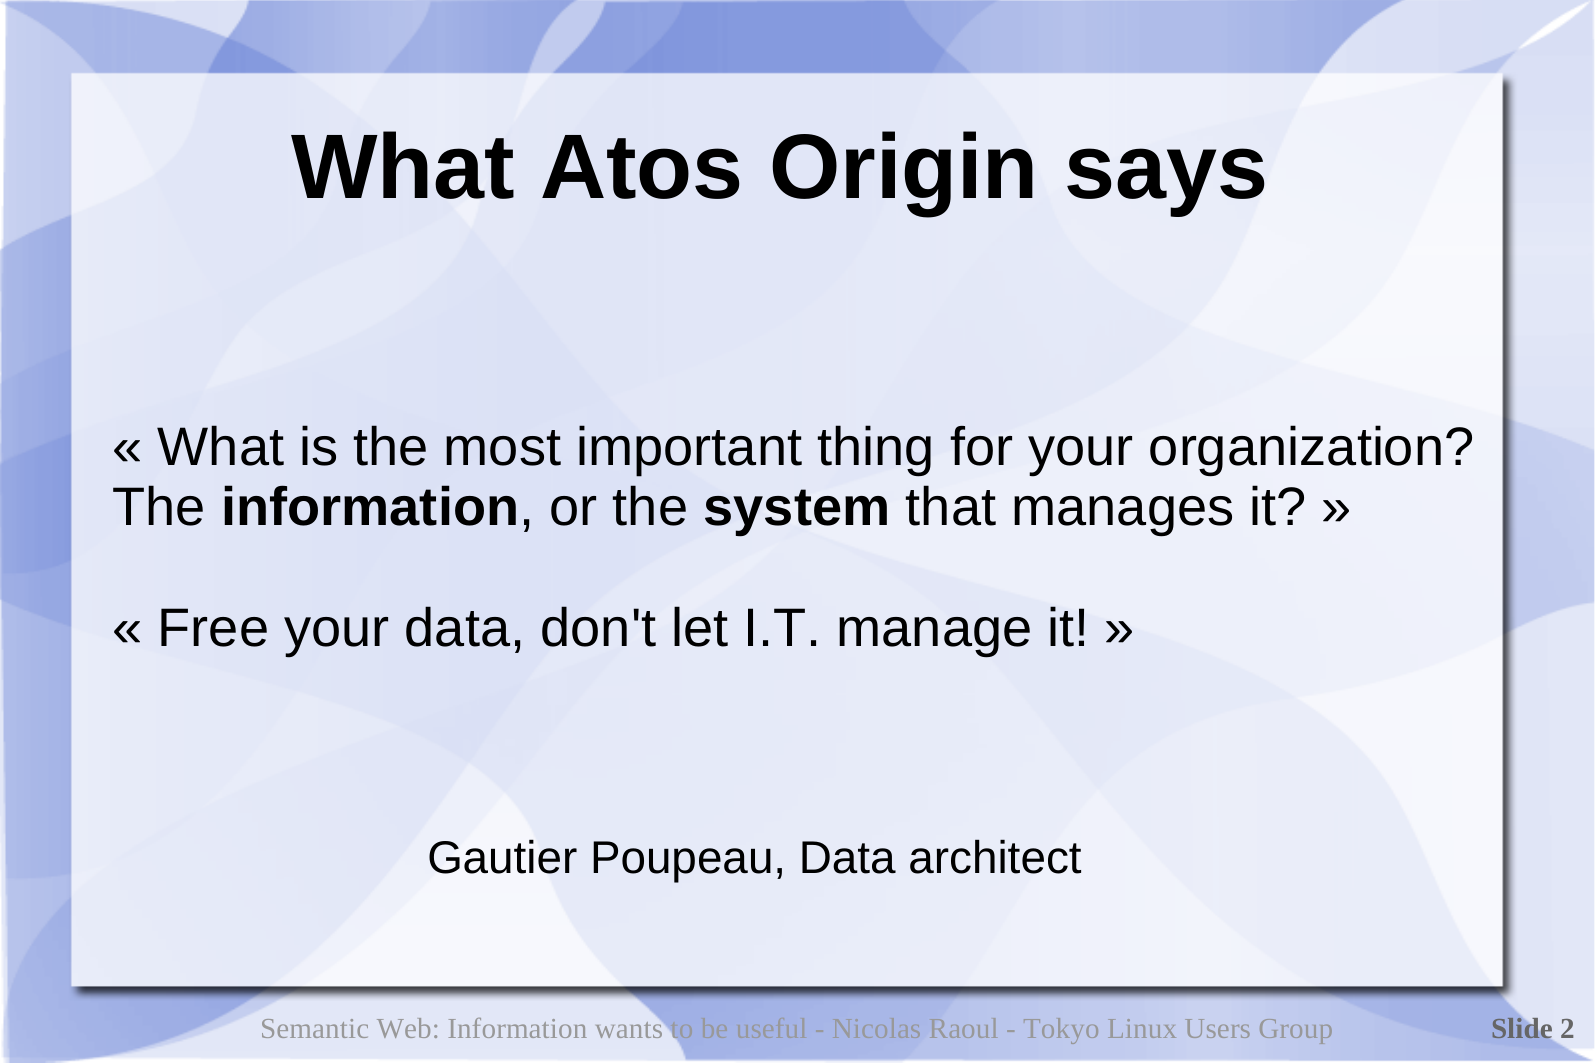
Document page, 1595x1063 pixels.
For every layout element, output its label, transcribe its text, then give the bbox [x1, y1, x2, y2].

picture [0, 0, 1595, 1063]
title What Atos Origin says [79, 85, 1481, 248]
subtitle « What is the most important thing for your organization? The information, or the system that manages it? » « Free your data, don't let I.T. manage it! » [112, 300, 1501, 775]
text_box Gautier Poupeau, Data architect [412, 825, 1126, 901]
